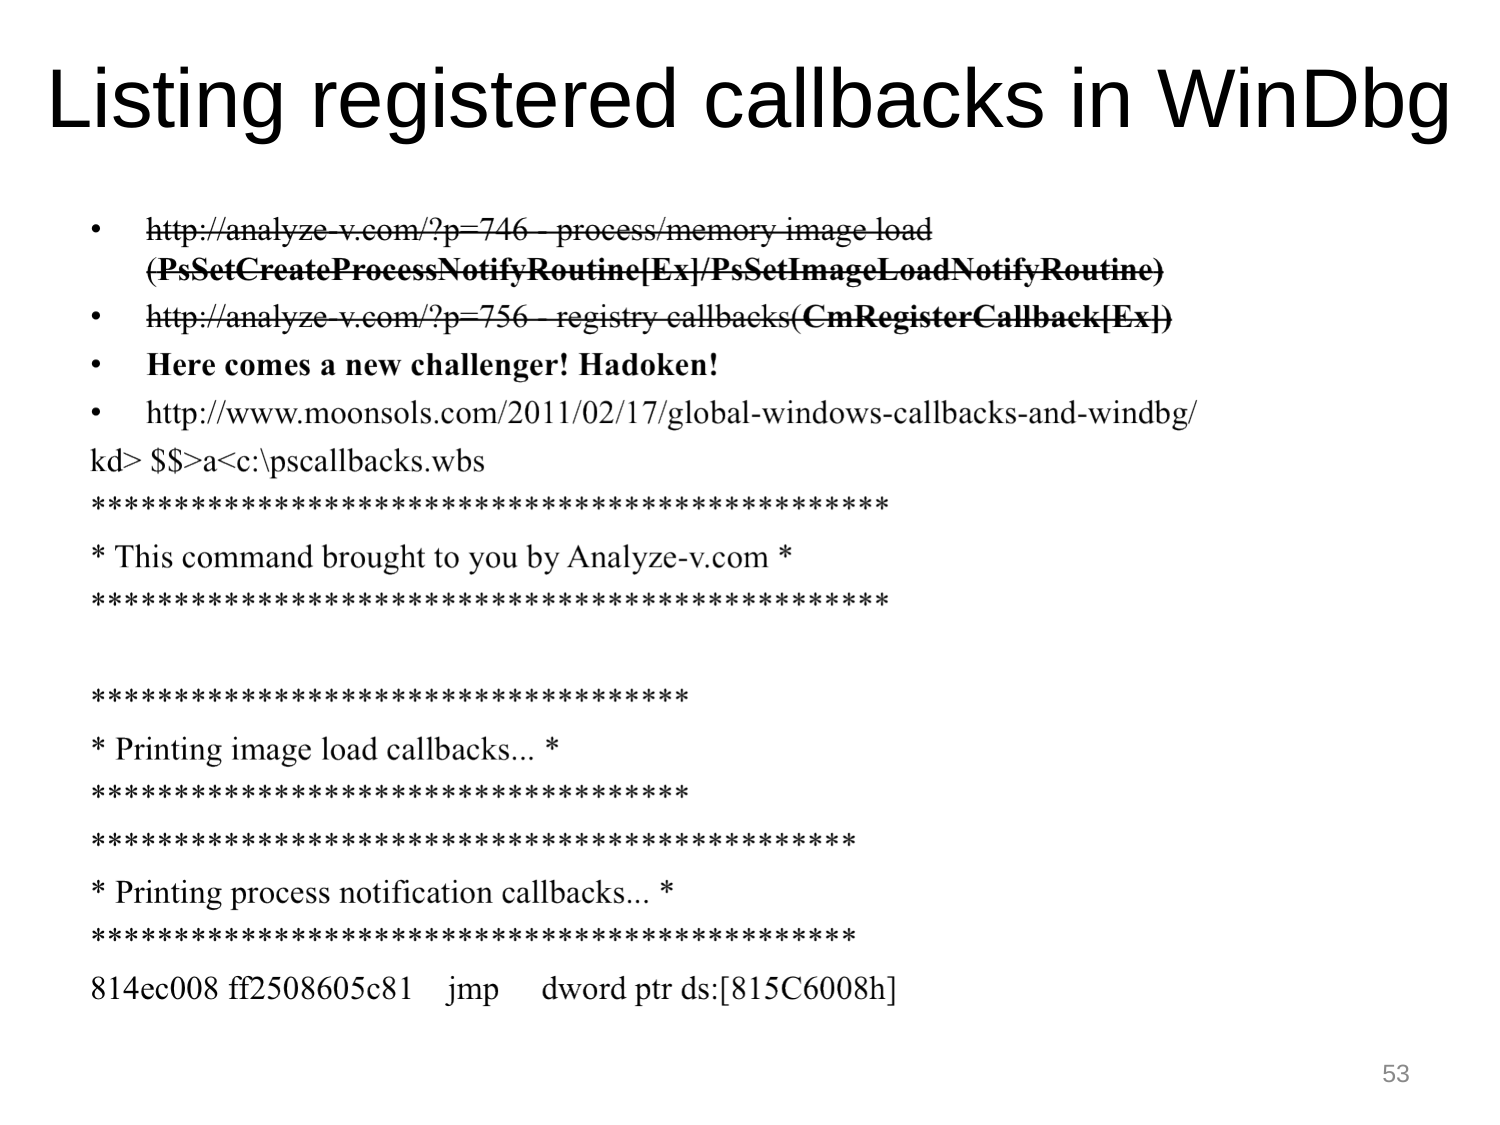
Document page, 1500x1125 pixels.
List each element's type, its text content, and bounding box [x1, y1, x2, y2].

text_box <number> [1074, 1042, 1426, 1103]
text_box [75, 200, 1426, 1010]
title Listing registered callbacks in WinDbg [0, 0, 1500, 188]
